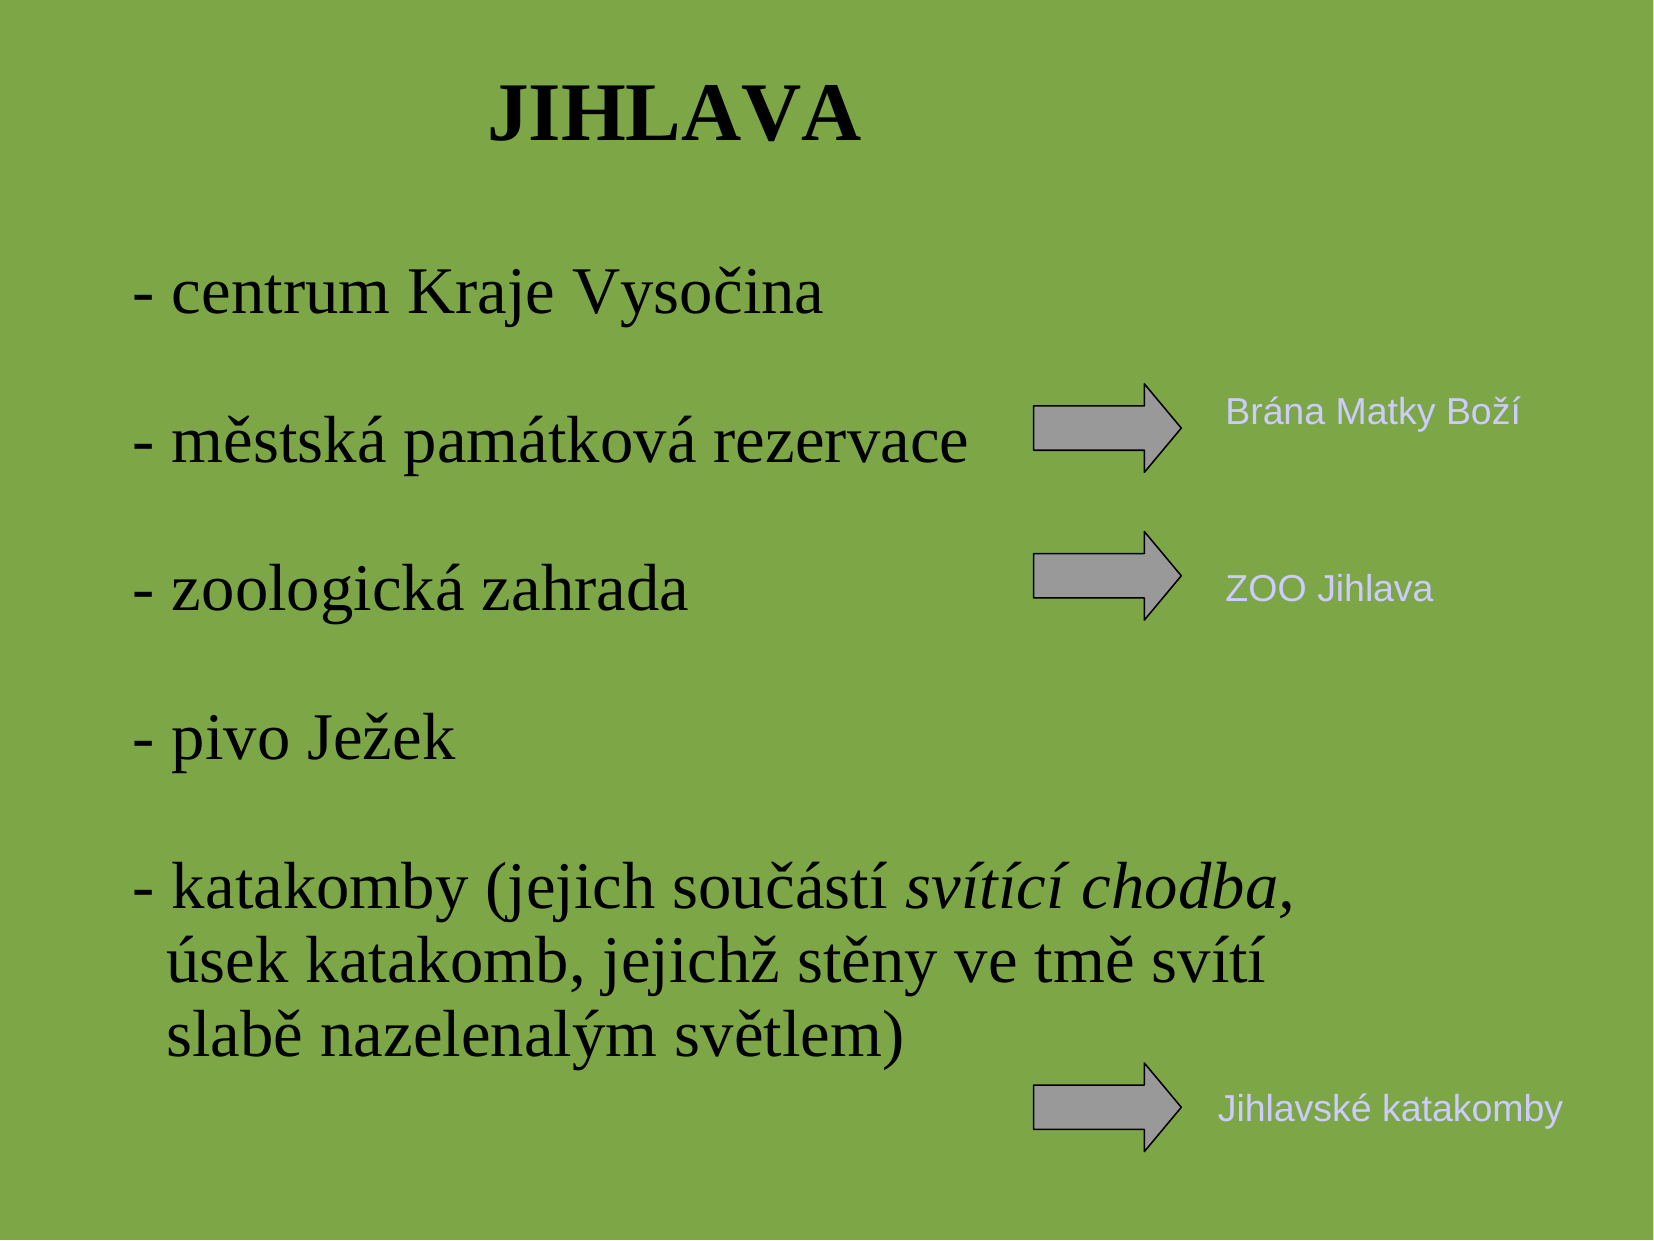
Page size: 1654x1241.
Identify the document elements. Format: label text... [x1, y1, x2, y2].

text_box Brána Matky Boží [1210, 383, 1610, 456]
text_box [1033, 1062, 1182, 1152]
text_box [1033, 531, 1182, 621]
text_box ZOO Jihlava [1210, 560, 1498, 633]
text_box [1033, 383, 1182, 473]
text_box JIHLAVA [472, 59, 1507, 158]
text_box Jihlavské katakomby [1203, 1080, 1625, 1152]
text_box - centrum Kraje Vysočina - městská památková rezervace - zoologická zahrada - pivo Ježek - katakomby (jejich součástí svítící chodba, úsek katakomb, jejichž stěny ve tmě svítí slabě nazelenalým světlem) [118, 246, 1353, 857]
